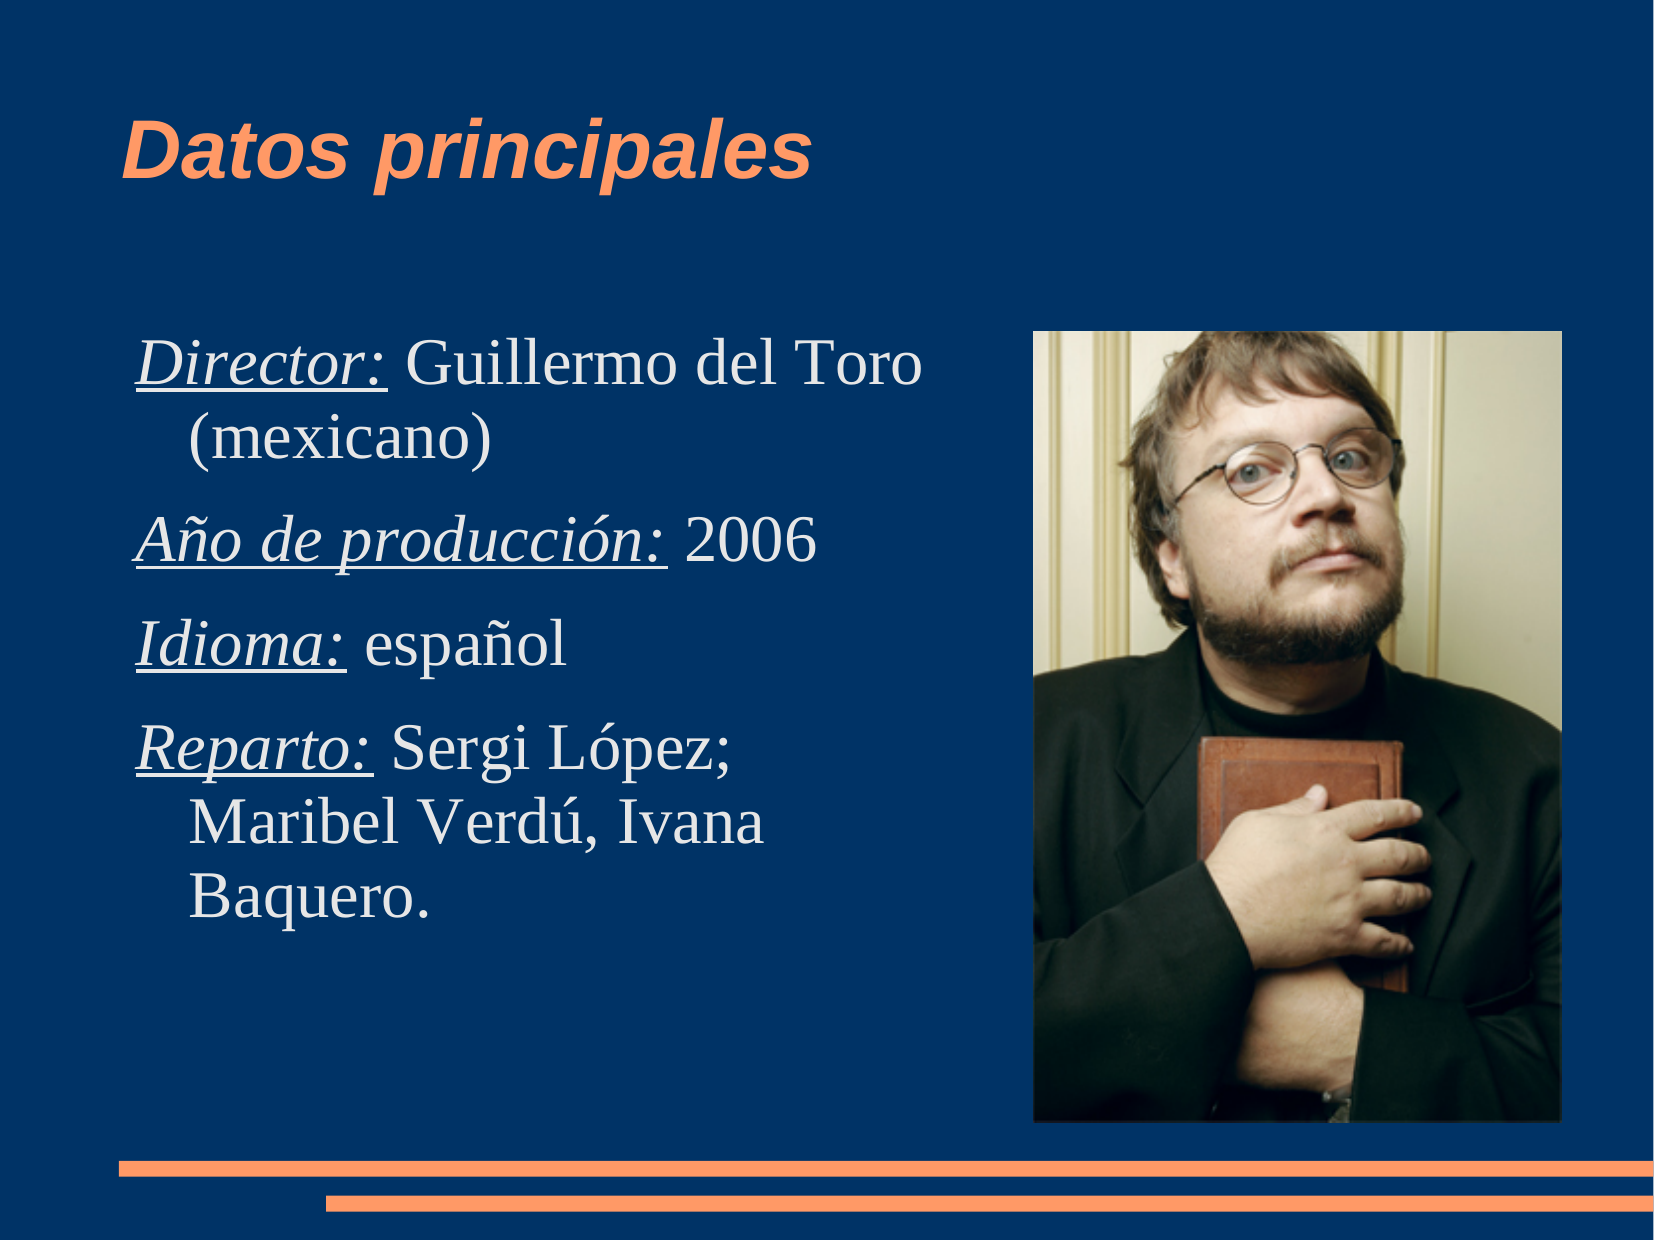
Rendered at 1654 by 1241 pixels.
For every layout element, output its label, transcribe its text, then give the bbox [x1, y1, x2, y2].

title Datos principales [121, 46, 1534, 254]
picture [1033, 331, 1562, 1123]
list Director: Guillermo del Toro (mexicano) Año de producción: 2006 Idioma: español Reparto: Sergi López; Maribel Verdú, Ivana Baquero. [118, 324, 942, 1120]
